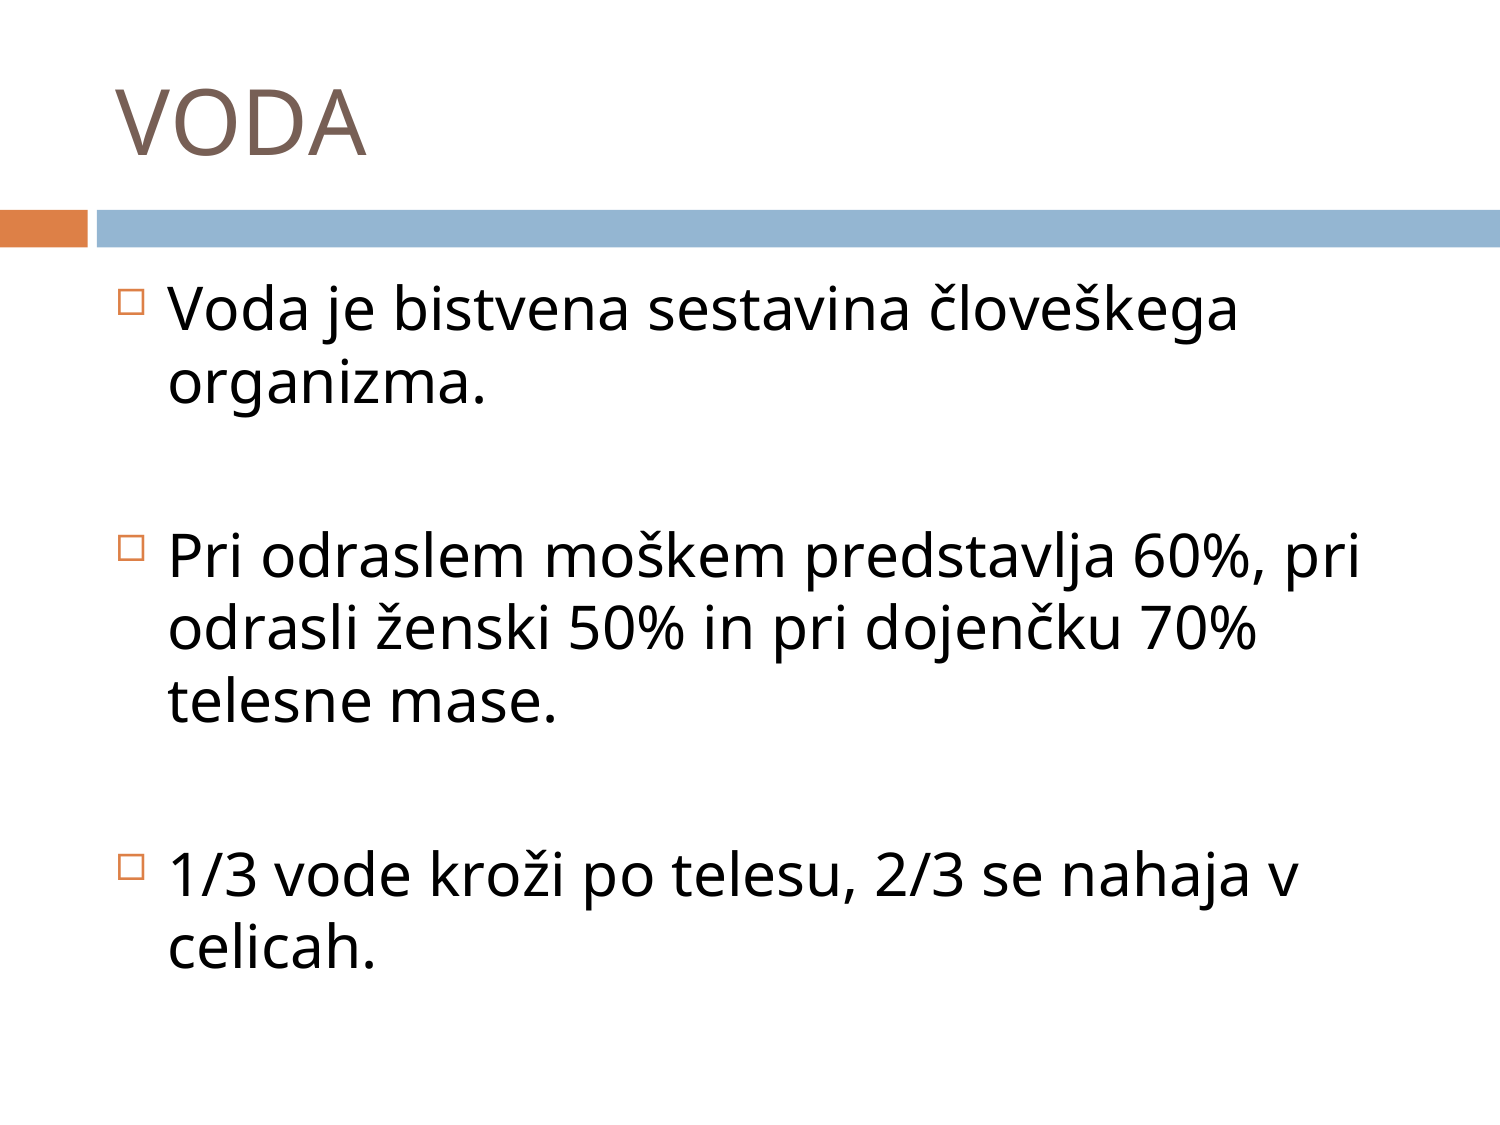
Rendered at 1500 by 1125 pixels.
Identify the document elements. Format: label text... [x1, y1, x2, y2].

title VODA [100, 37, 1438, 201]
list Voda je bistvena sestavina človeškega organizma. Pri odraslem moškem predstavlja 60%, pri odrasli ženski 50% in pri dojenčku 70% telesne mase. 1/3 vode kroži po telesu, 2/3 se nahaja v celicah. [100, 262, 1438, 1001]
